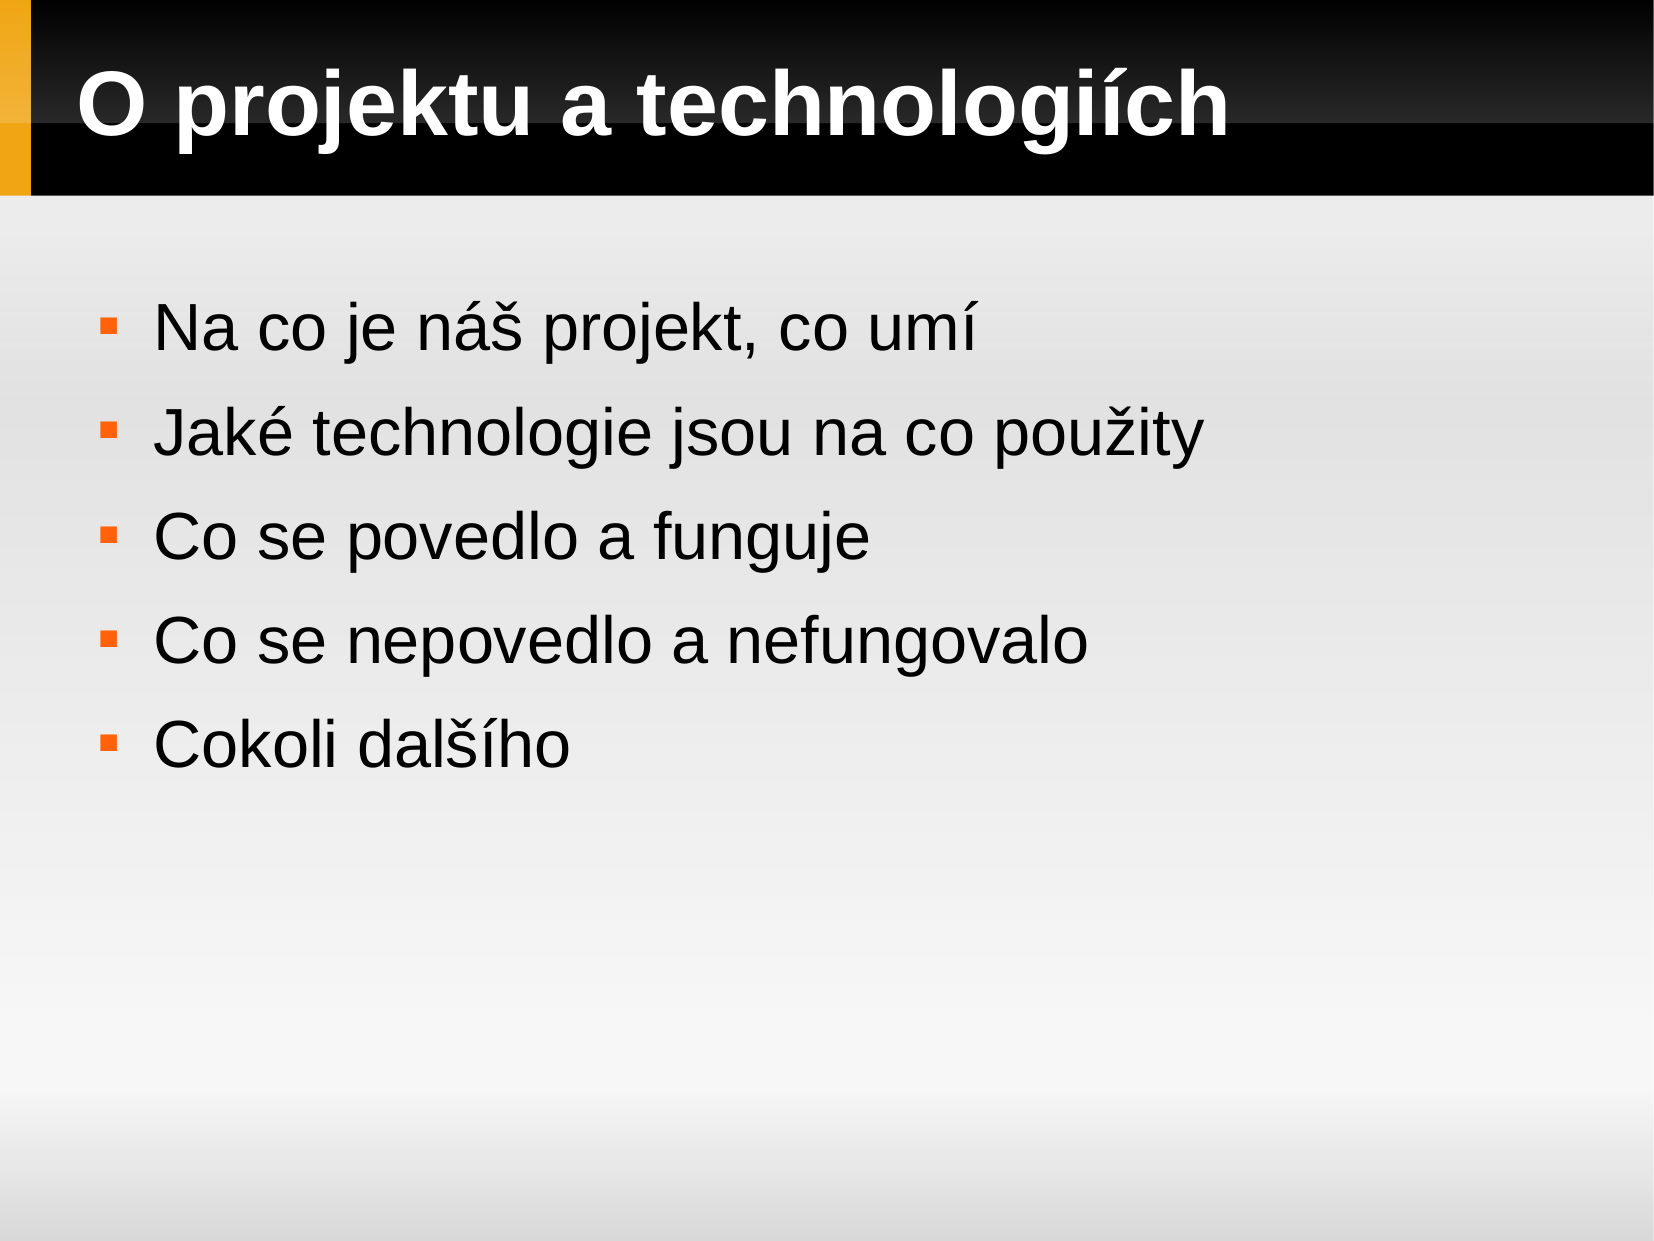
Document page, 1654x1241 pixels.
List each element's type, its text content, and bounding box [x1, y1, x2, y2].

title O projektu a technologiích [76, 0, 1565, 208]
list Na co je náš projekt, co umí Jaké technologie jsou na co použity Co se povedlo a funguje Co se nepovedlo a nefungovalo Cokoli dalšího [82, 290, 1571, 1109]
picture [0, 0, 1654, 1241]
